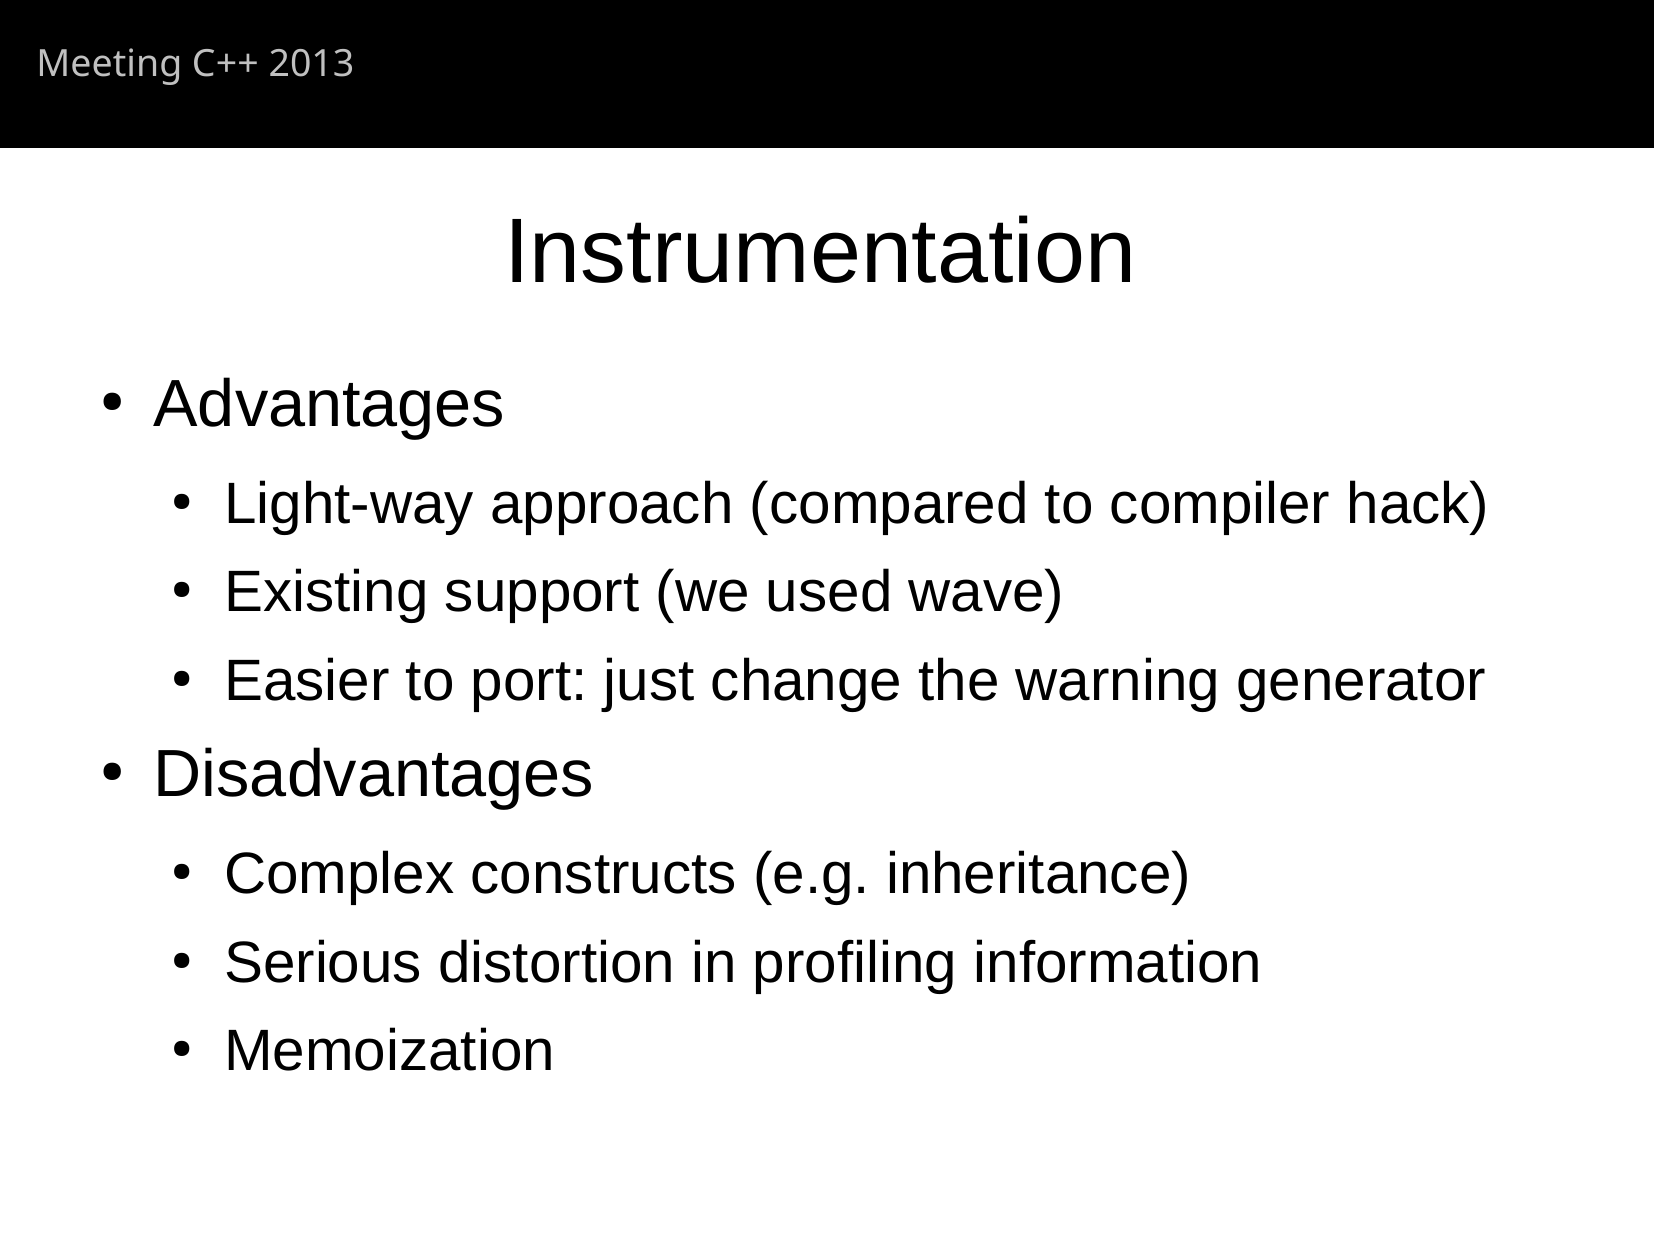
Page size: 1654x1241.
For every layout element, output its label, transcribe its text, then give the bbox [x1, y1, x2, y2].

list Advantages Light-way approach (compared to compiler hack) Existing support (we used wave) Easier to port: just change the warning generator Disadvantages Complex constructs (e.g. inheritance) Serious distortion in profiling information Memoization [82, 366, 1571, 1086]
title Instrumentation [76, 147, 1565, 355]
